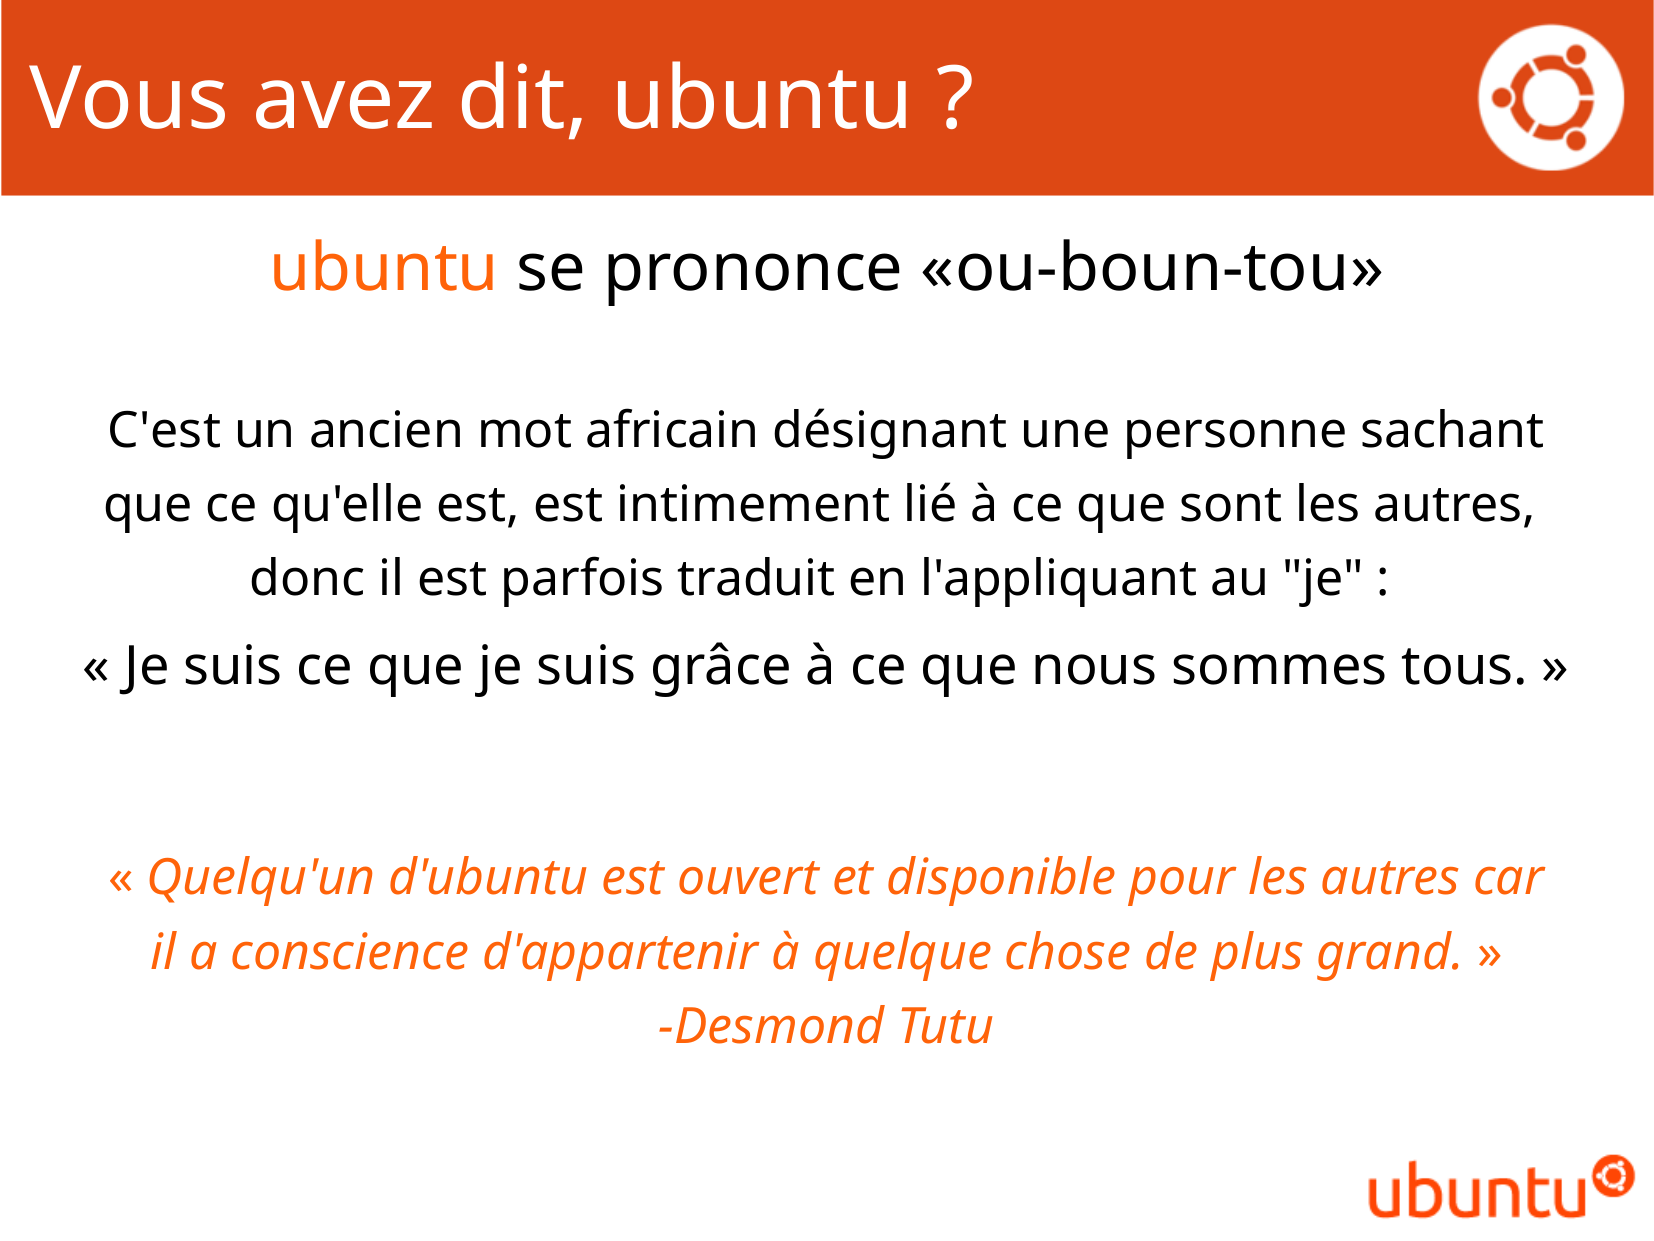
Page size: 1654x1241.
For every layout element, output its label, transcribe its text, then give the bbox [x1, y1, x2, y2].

picture [0, 0, 1654, 1241]
title Vous avez dit, ubuntu ? [29, 11, 1459, 178]
subtitle ubuntu se prononce «ou-boun-tou» C'est un ancien mot africain désignant une personne sachant que ce qu'elle est, est intimement lié à ce que sont les autres, donc il est parfois traduit en l'appliquant au "je" : « Je suis ce que je suis grâce à ce que nous sommes tous. » « Quelqu'un d'ubuntu est ouvert et disponible pour les autres car il a conscience d'appartenir à quelque chose de plus grand. » -Desmond Tutu [82, 273, 1571, 1078]
